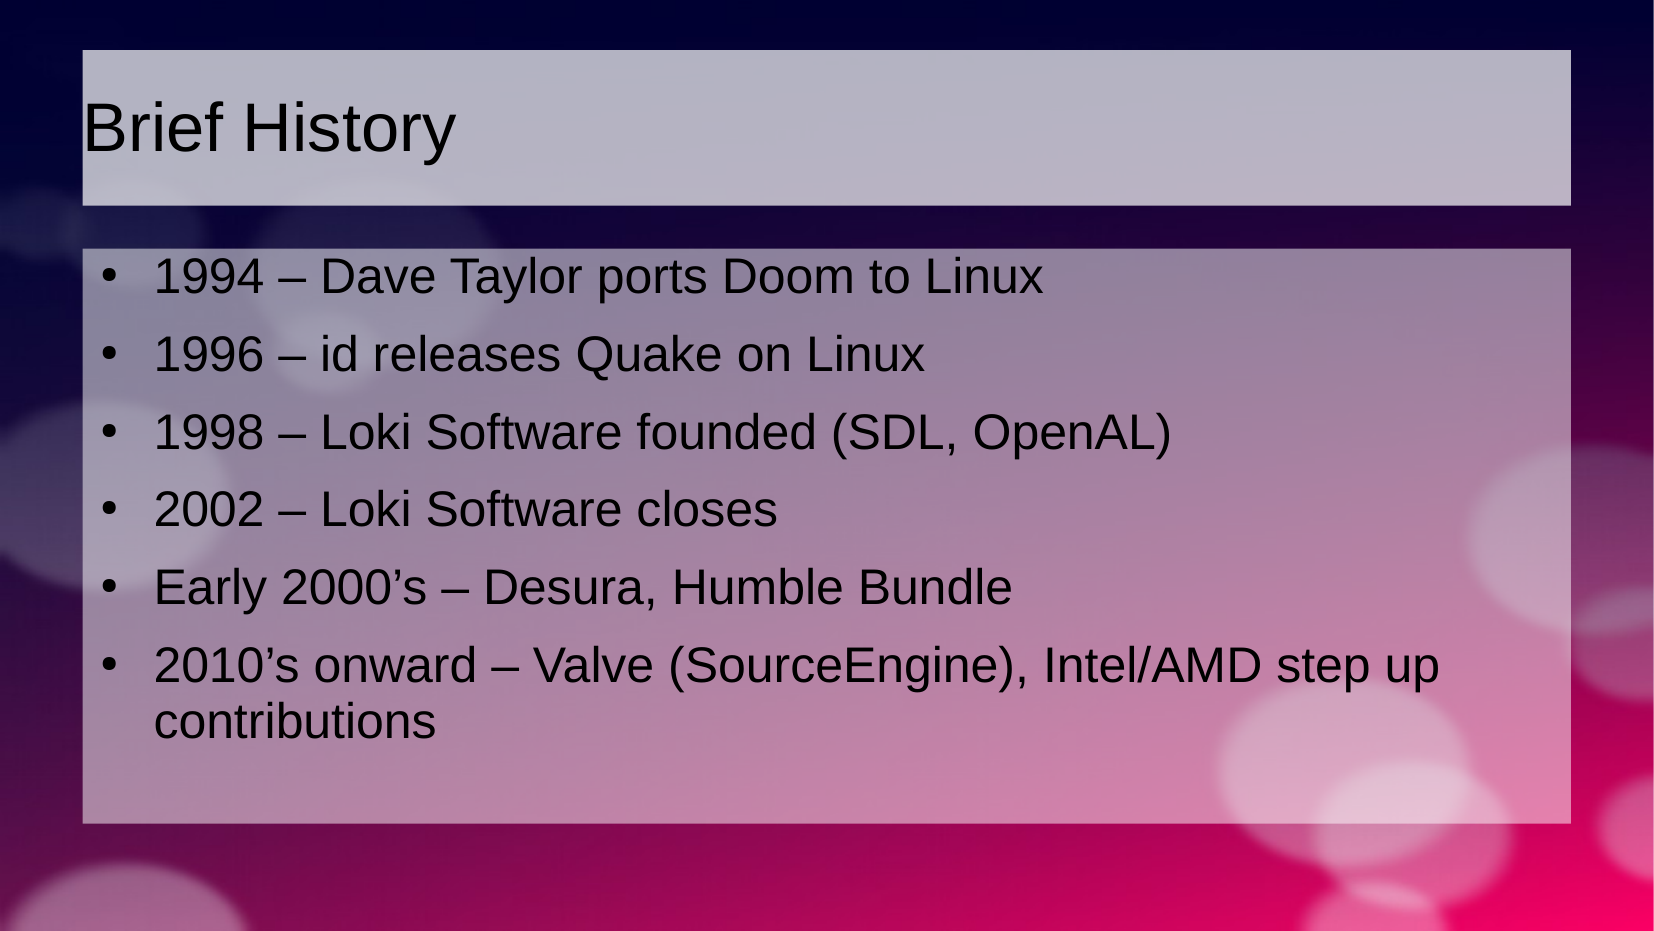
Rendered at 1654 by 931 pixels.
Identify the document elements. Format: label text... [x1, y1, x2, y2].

list 1994 – Dave Taylor ports Doom to Linux 1996 – id releases Quake on Linux 1998 – Loki Software founded (SDL, OpenAL) 2002 – Loki Software closes Early 2000’s – Desura, Humble Bundle 2010’s onward – Valve (SourceEngine), Intel/AMD step up contributions [82, 248, 1571, 824]
title Brief History [82, 50, 1571, 206]
picture [0, 0, 1654, 931]
